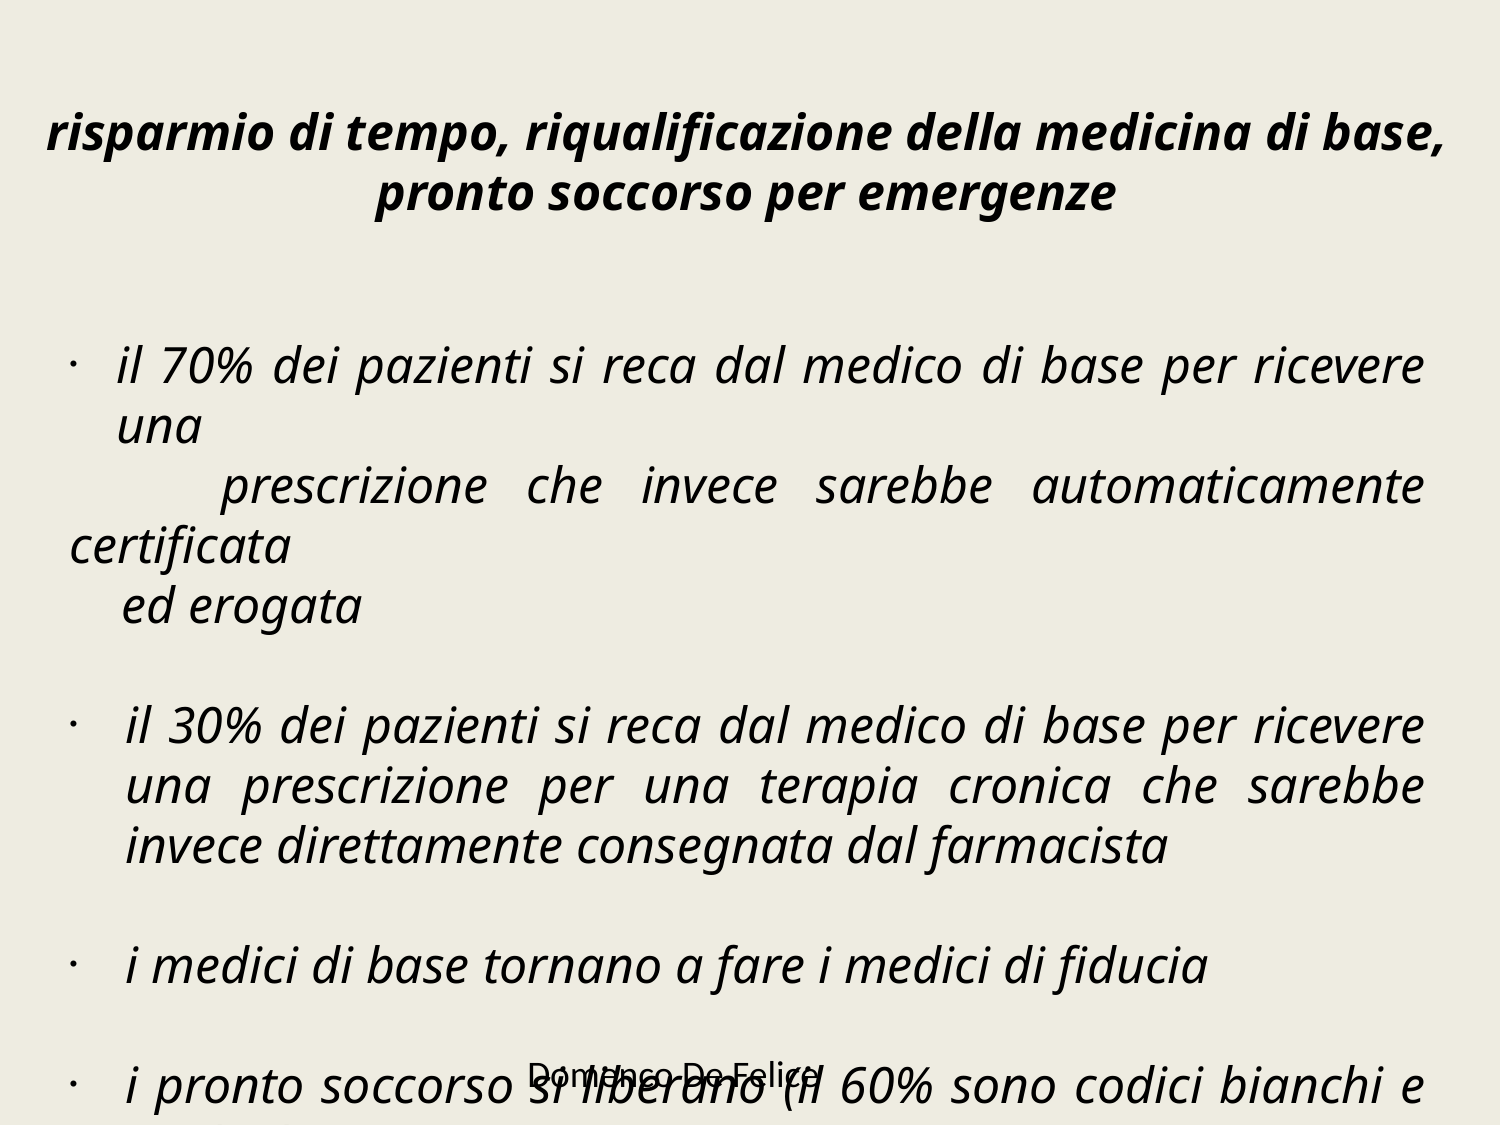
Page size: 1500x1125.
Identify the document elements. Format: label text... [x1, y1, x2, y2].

text_box il 70% dei pazienti si reca dal medico di base per ricevere una prescrizione che invece sarebbe automaticamente certificata ed erogata il 30% dei pazienti si reca dal medico di base per ricevere una prescrizione per una terapia cronica che sarebbe invece direttamente consegnata dal farmacista i medici di base tornano a fare i medici di fiducia i pronto soccorso si liberano (il 60% sono codici bianchi e verdi), le emergenze saranno tempestive [54, 326, 1442, 1125]
footer Domenco De Felice [512, 1042, 988, 1103]
text_box risparmio di tempo, riqualificazione della medicina di base, pronto soccorso per emergenze [31, 92, 1463, 228]
